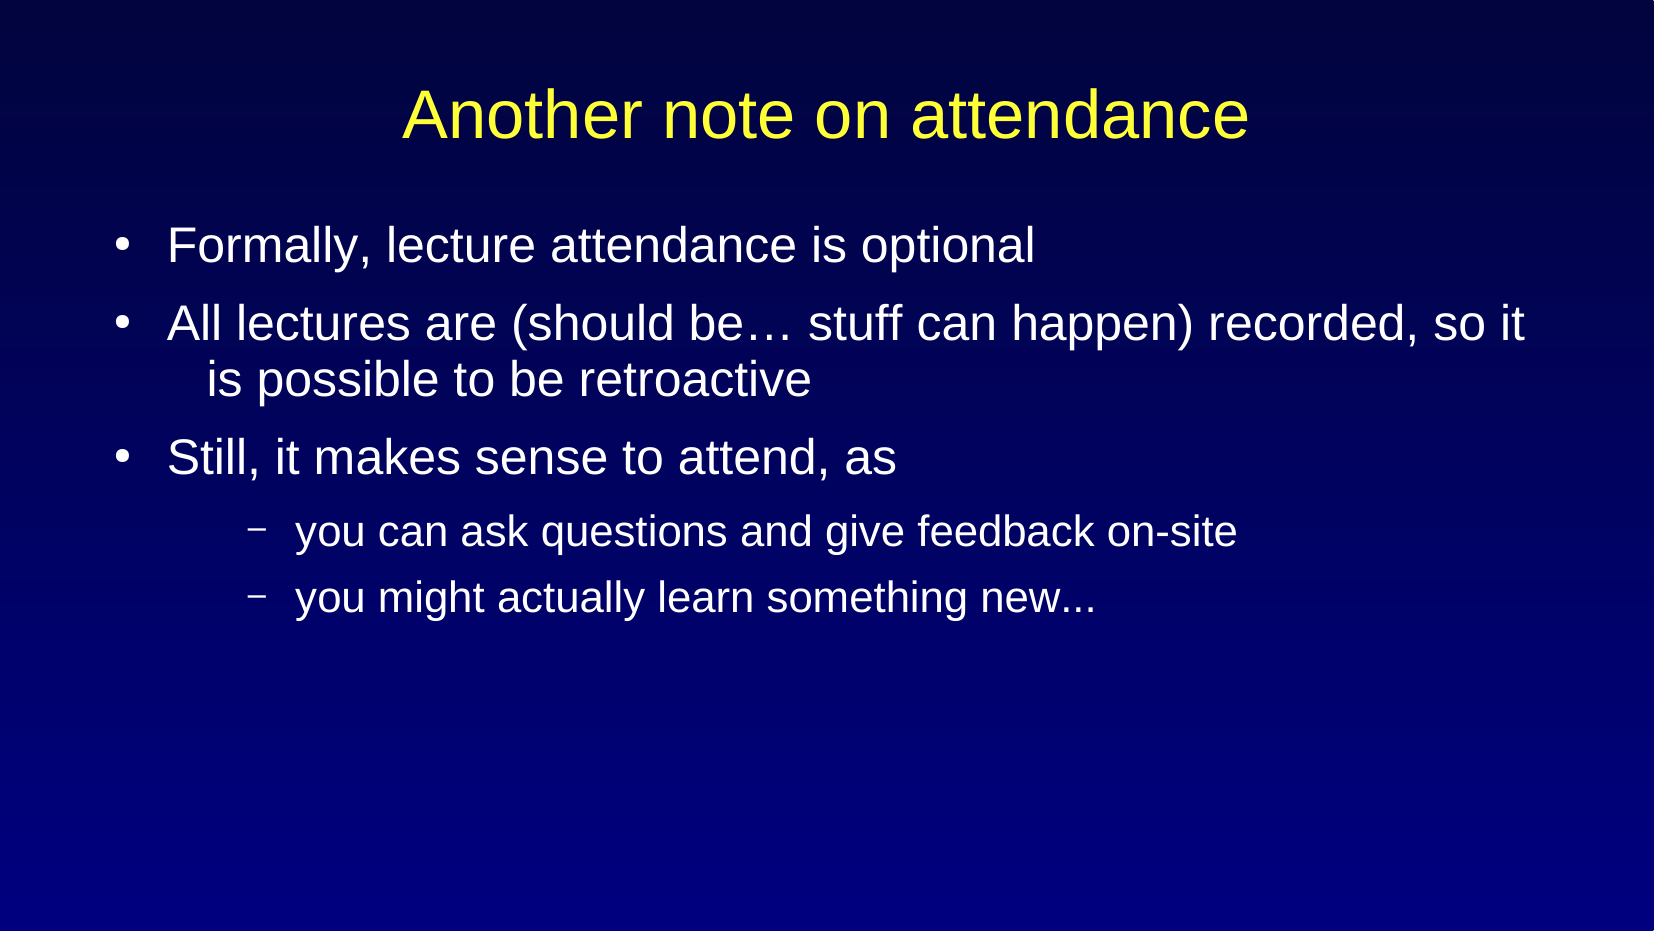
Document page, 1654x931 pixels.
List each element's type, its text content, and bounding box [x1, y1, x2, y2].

title Another note on attendance [82, 37, 1571, 193]
list Formally, lecture attendance is optional All lectures are (should be… stuff can happen) recorded, so it is possible to be retroactive Still, it makes sense to attend, as you can ask questions and give feedback on-site you might actually learn something new... [82, 217, 1571, 758]
